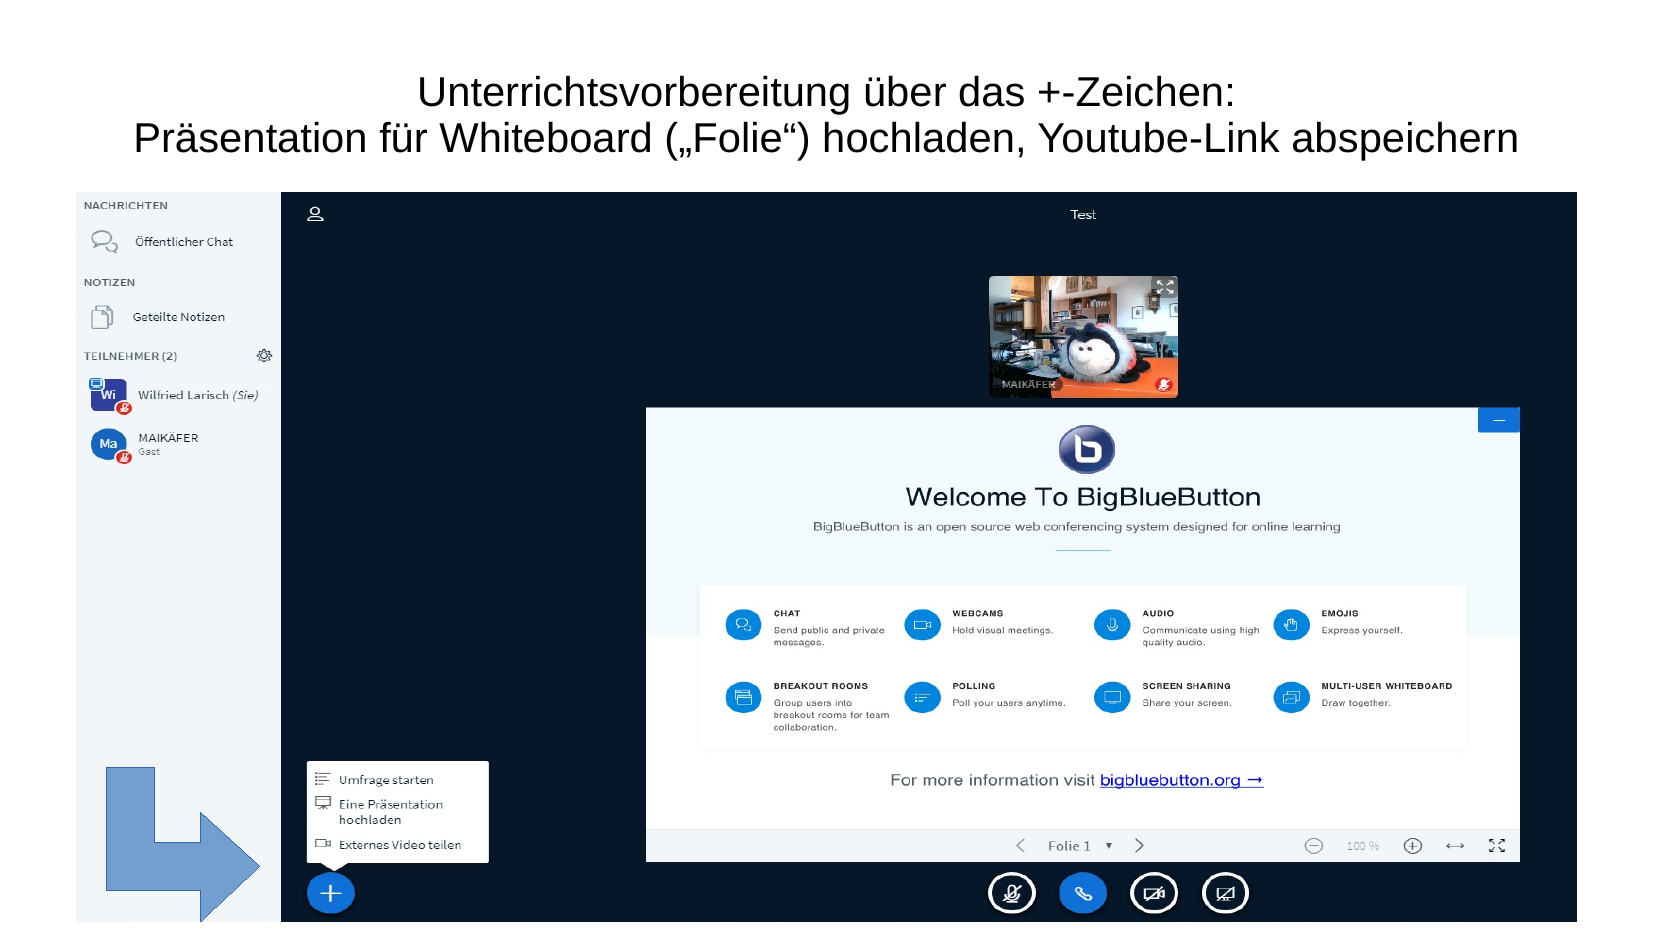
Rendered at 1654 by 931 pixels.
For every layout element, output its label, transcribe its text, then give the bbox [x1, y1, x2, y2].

picture [76, 192, 1577, 922]
text_box [106, 767, 260, 922]
title Unterrichtsvorbereitung über das +-Zeichen: Präsentation für Whiteboard („Folie“) hochladen, Youtube-Link abspeichern [82, 37, 1571, 192]
